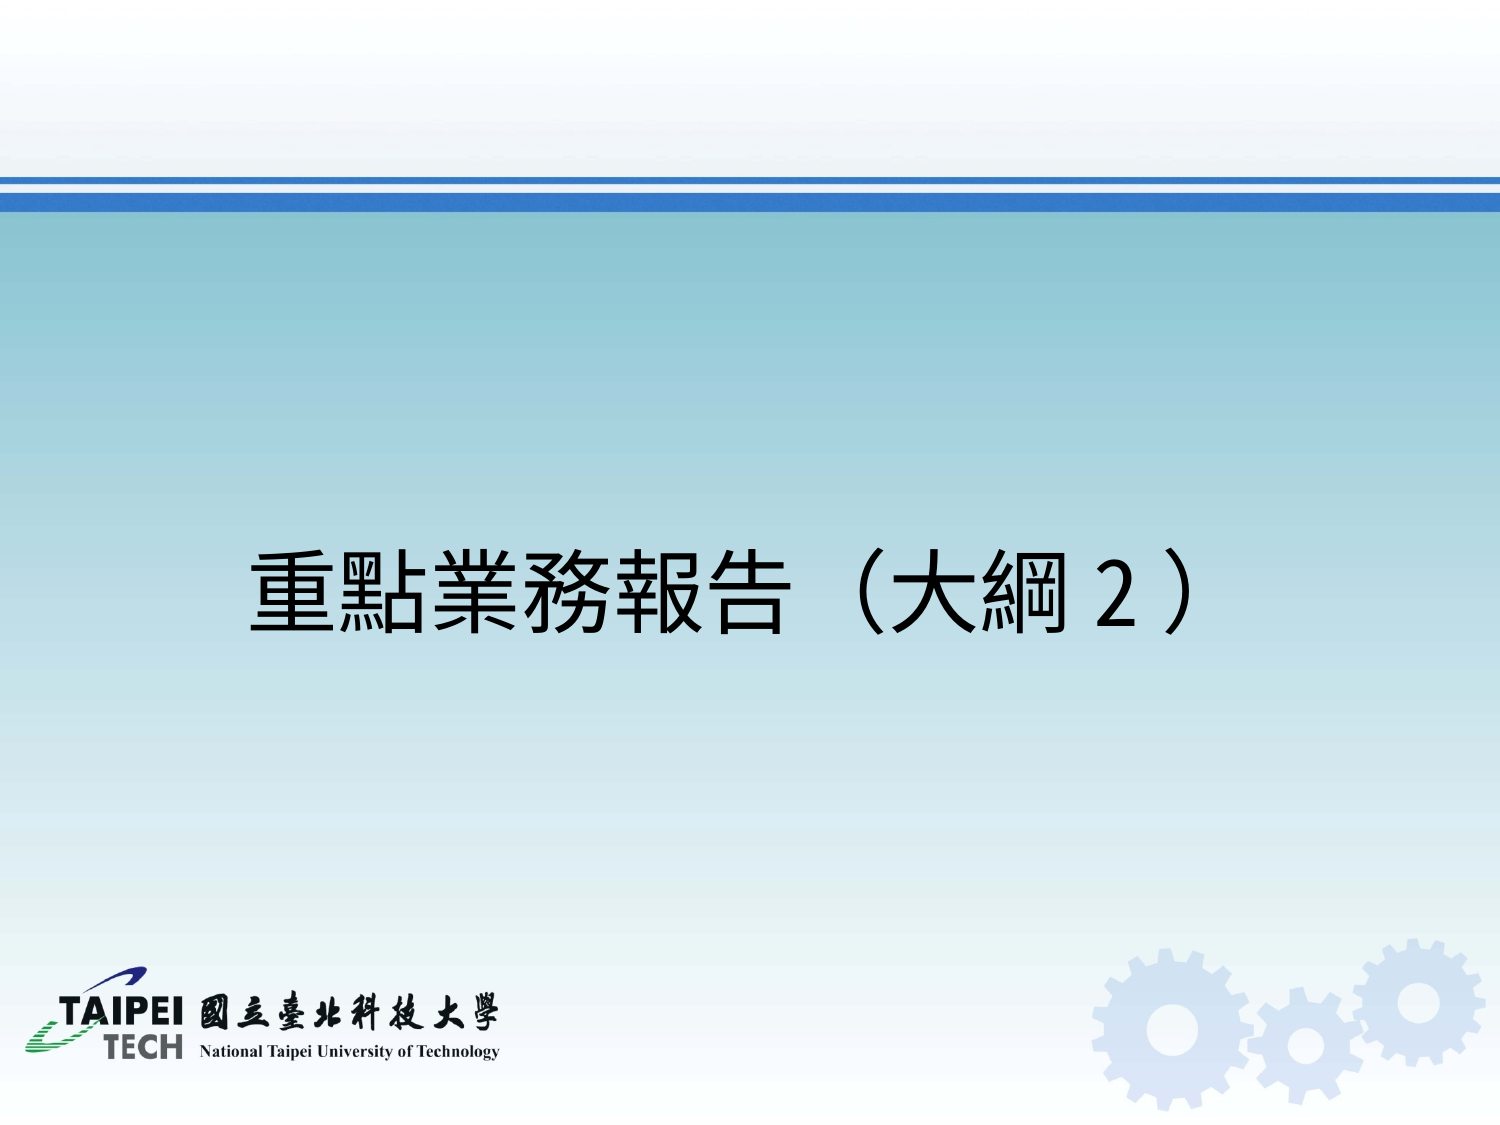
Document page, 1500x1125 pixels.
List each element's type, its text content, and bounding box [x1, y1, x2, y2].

picture [0, 0, 1500, 1125]
list 重點業務報告（大綱2） [100, 527, 1400, 728]
